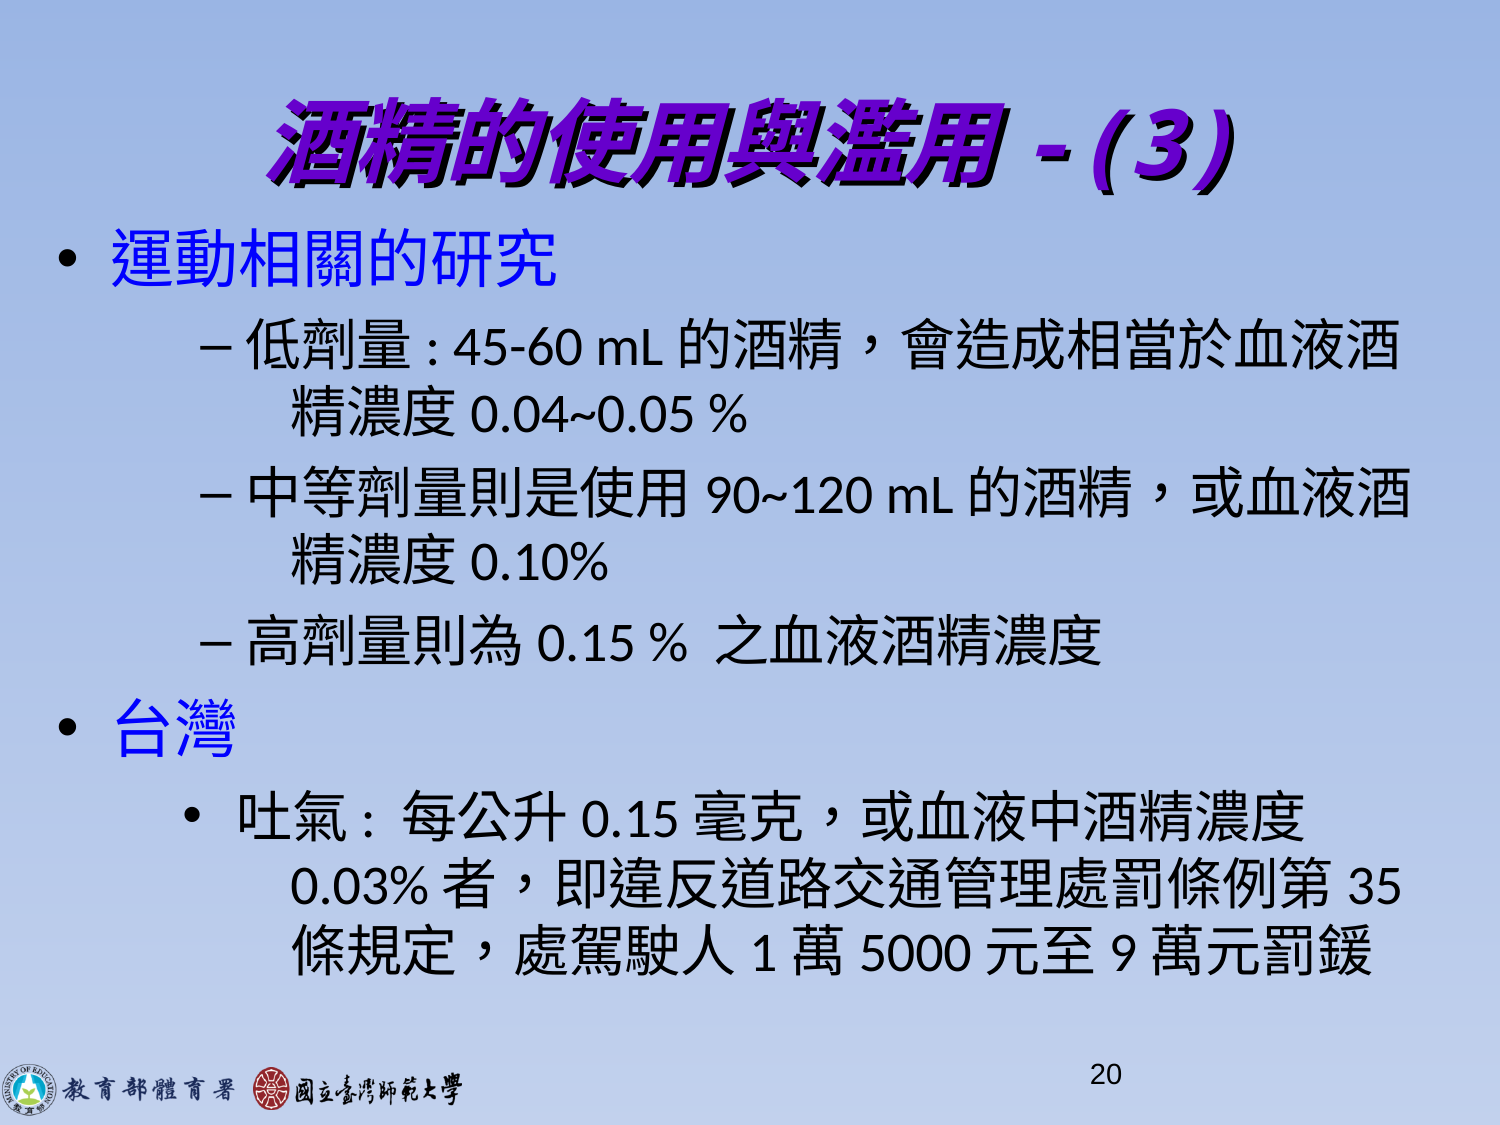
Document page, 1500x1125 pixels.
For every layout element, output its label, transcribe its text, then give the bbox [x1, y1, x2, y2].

text_box 20 [1074, 1042, 1426, 1103]
list 運動相關的研究 低劑量: 45-60 mL的酒精，會造成相當於血液酒精濃度0.04~0.05 % 中等劑量則是使用90~120 mL的酒精，或血液酒精濃度0.10% 高劑量則為0.15 % 之血液酒精濃度 台灣 吐氣: 每公升0.15毫克，或血液中酒精濃度0.03%者，即違反道路交通管理處罰條例第35條規定，處駕駛人1萬5000元至9萬元罰鍰 [41, 211, 1463, 1005]
title 酒精的使用與濫用-(3) [75, 45, 1426, 211]
